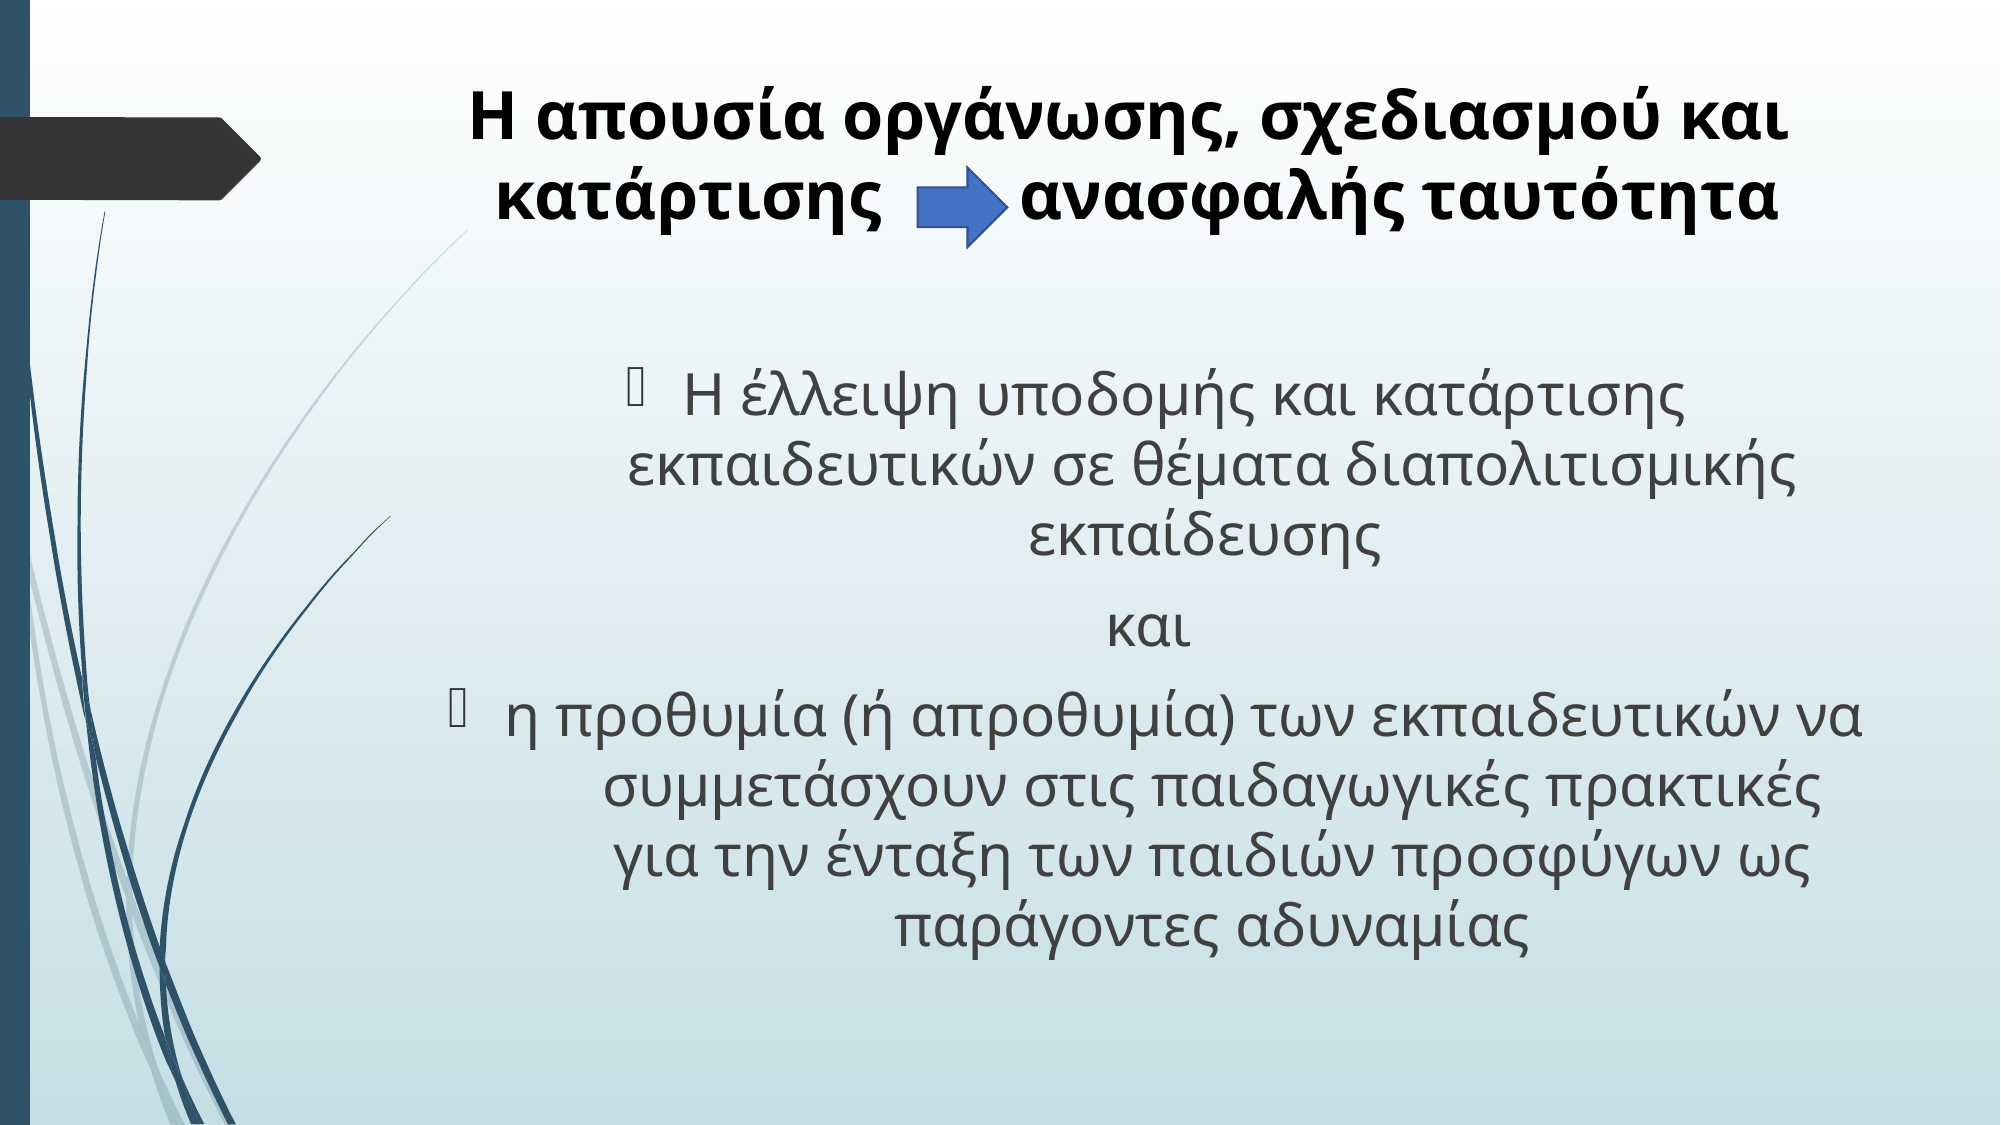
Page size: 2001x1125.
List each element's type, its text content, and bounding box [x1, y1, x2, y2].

text_box [917, 167, 1008, 248]
list Η έλλειψη υποδομής και κατάρτισης εκπαιδευτικών σε θέματα διαπολιτισμικής εκπαίδευσης και η προθυμία (ή απροθυμία) των εκπαιδευτικών να συμμετάσχουν στις παιδαγωγικές πρακτικές για την ένταξη των παιδιών προσφύγων ως παράγοντες αδυναμίας [424, 350, 1888, 970]
title Η απουσία οργάνωσης, σχεδιασμού και κατάρτισης ανασφαλής ταυτότητα [406, 65, 1869, 276]
